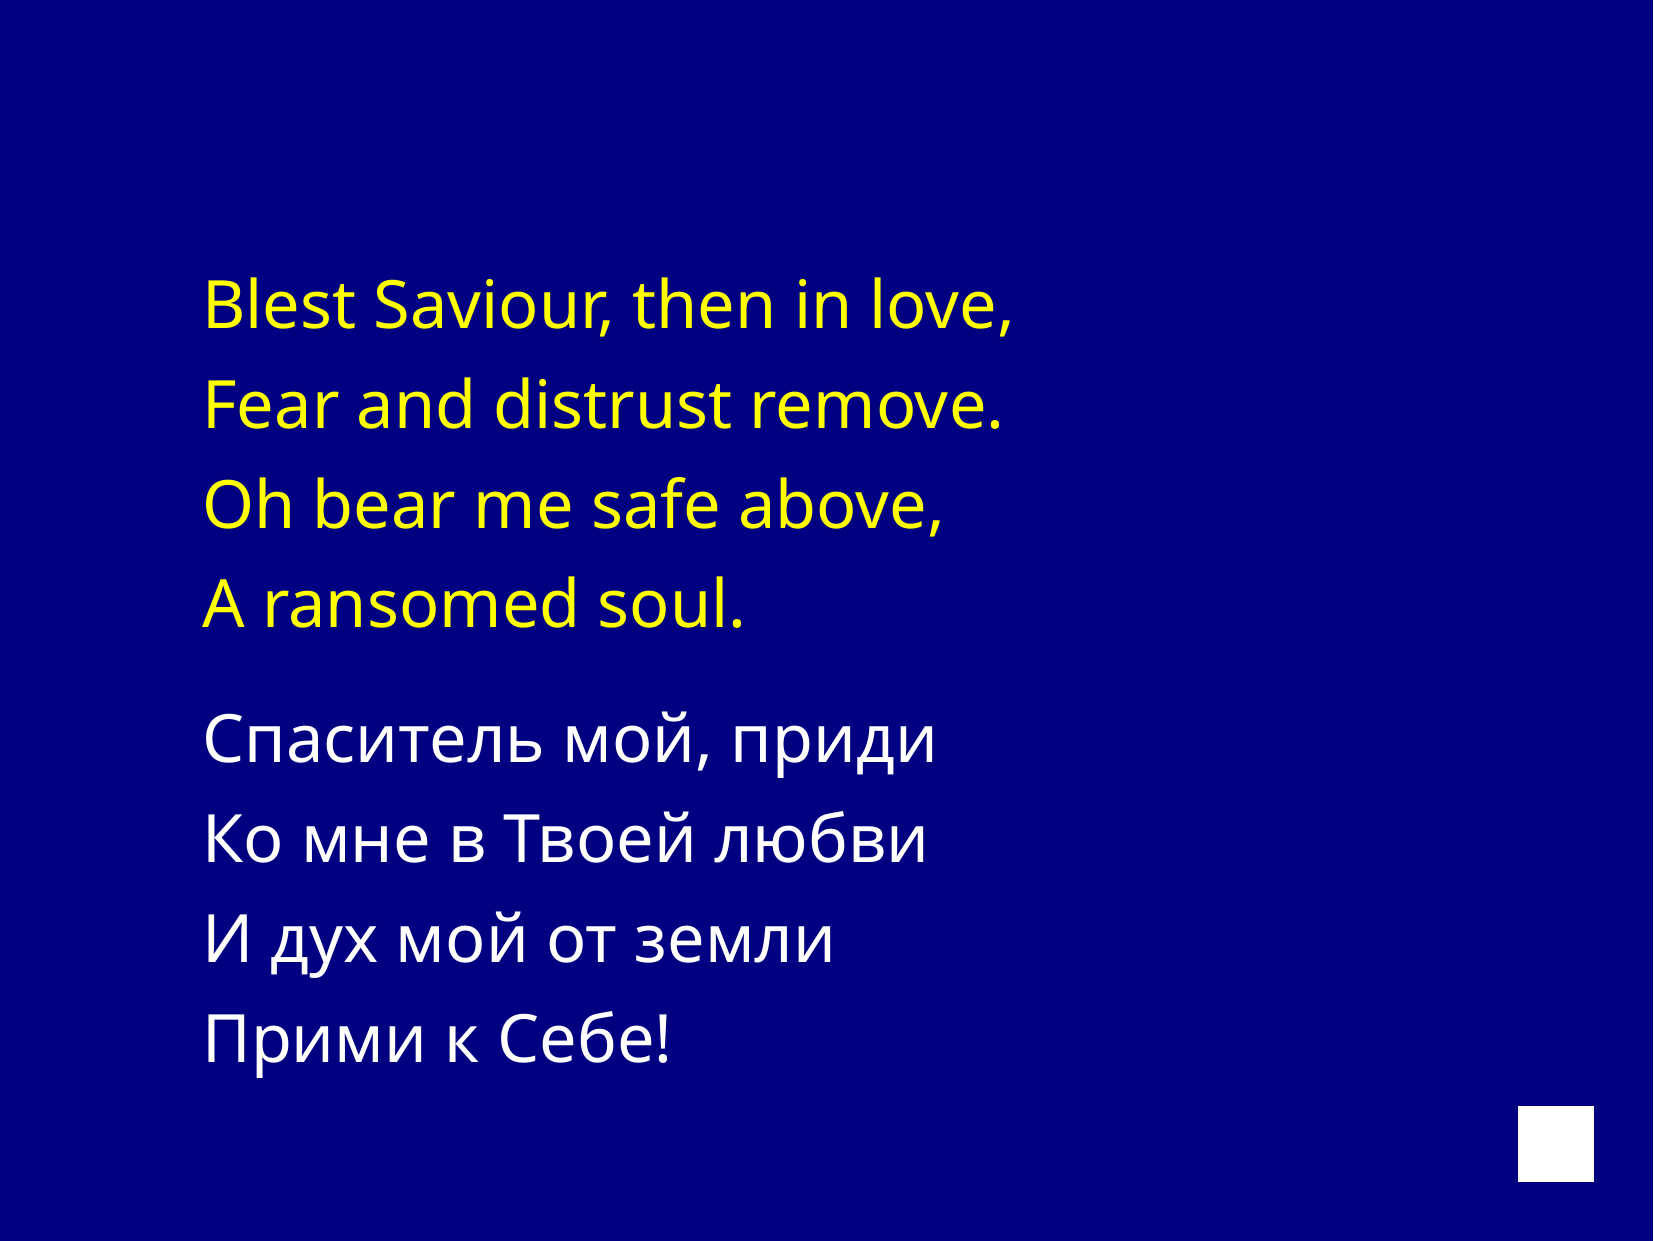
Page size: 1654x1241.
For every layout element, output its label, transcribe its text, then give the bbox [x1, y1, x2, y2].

text_box Blest Saviour, then in love, Fear and distrust remove. Oh bear me safe above, A ransomed soul. [75, 150, 1576, 638]
text_box [1518, 1106, 1594, 1182]
text_box Спаситель мой, приди Ко мне в Твоей любви И дух мой от земли Прими к Себе! [75, 675, 1576, 1163]
